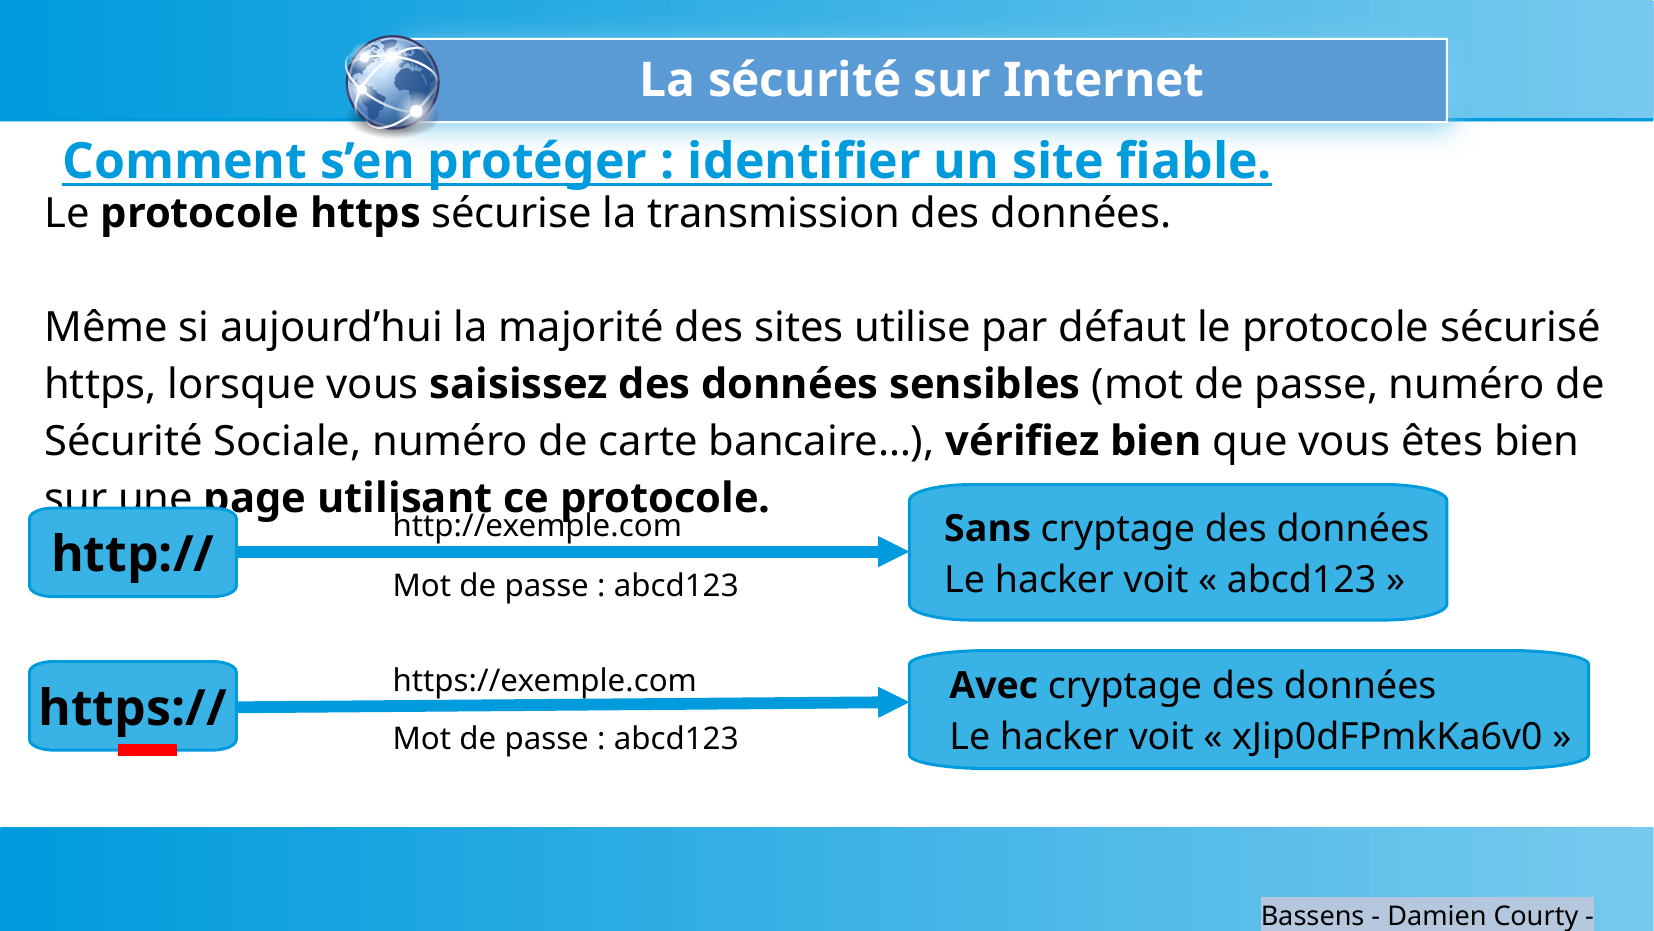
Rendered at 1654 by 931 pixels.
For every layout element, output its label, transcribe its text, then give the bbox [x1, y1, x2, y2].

text_box La sécurité sur Internet [443, 38, 1447, 118]
text_box Bassens - Damien Courty - 2024 [1246, 889, 1654, 931]
text_box http://exemple.com [377, 496, 911, 548]
text_box https:// [29, 661, 237, 751]
picture [341, 35, 443, 140]
text_box Mot de passe : abcd123 [377, 555, 910, 608]
text_box Sans cryptage des données Le hacker voit « abcd123 » [909, 484, 1447, 621]
text_box Le protocole https sécurise la transmission des données. Même si aujourd’hui la majorité des sites utilise par défaut le protocole sécurisé https, lorsque vous saisissez des données sensibles (mot de passe, numéro de Sécurité Sociale, numéro de carte bancaire…), vérifiez bien que vous êtes bien sur une page utilisant ce protocole. [29, 175, 1654, 485]
text_box https://exemple.com [377, 650, 968, 701]
text_box Mot de passe : abcd123 [377, 708, 910, 761]
text_box Comment s’en protéger : identifier un site fiable. [47, 118, 1447, 175]
text_box Avec cryptage des données Le hacker voit « xJip0dFPmkKa6v0 » [909, 650, 1589, 769]
text_box http:// [29, 507, 237, 597]
